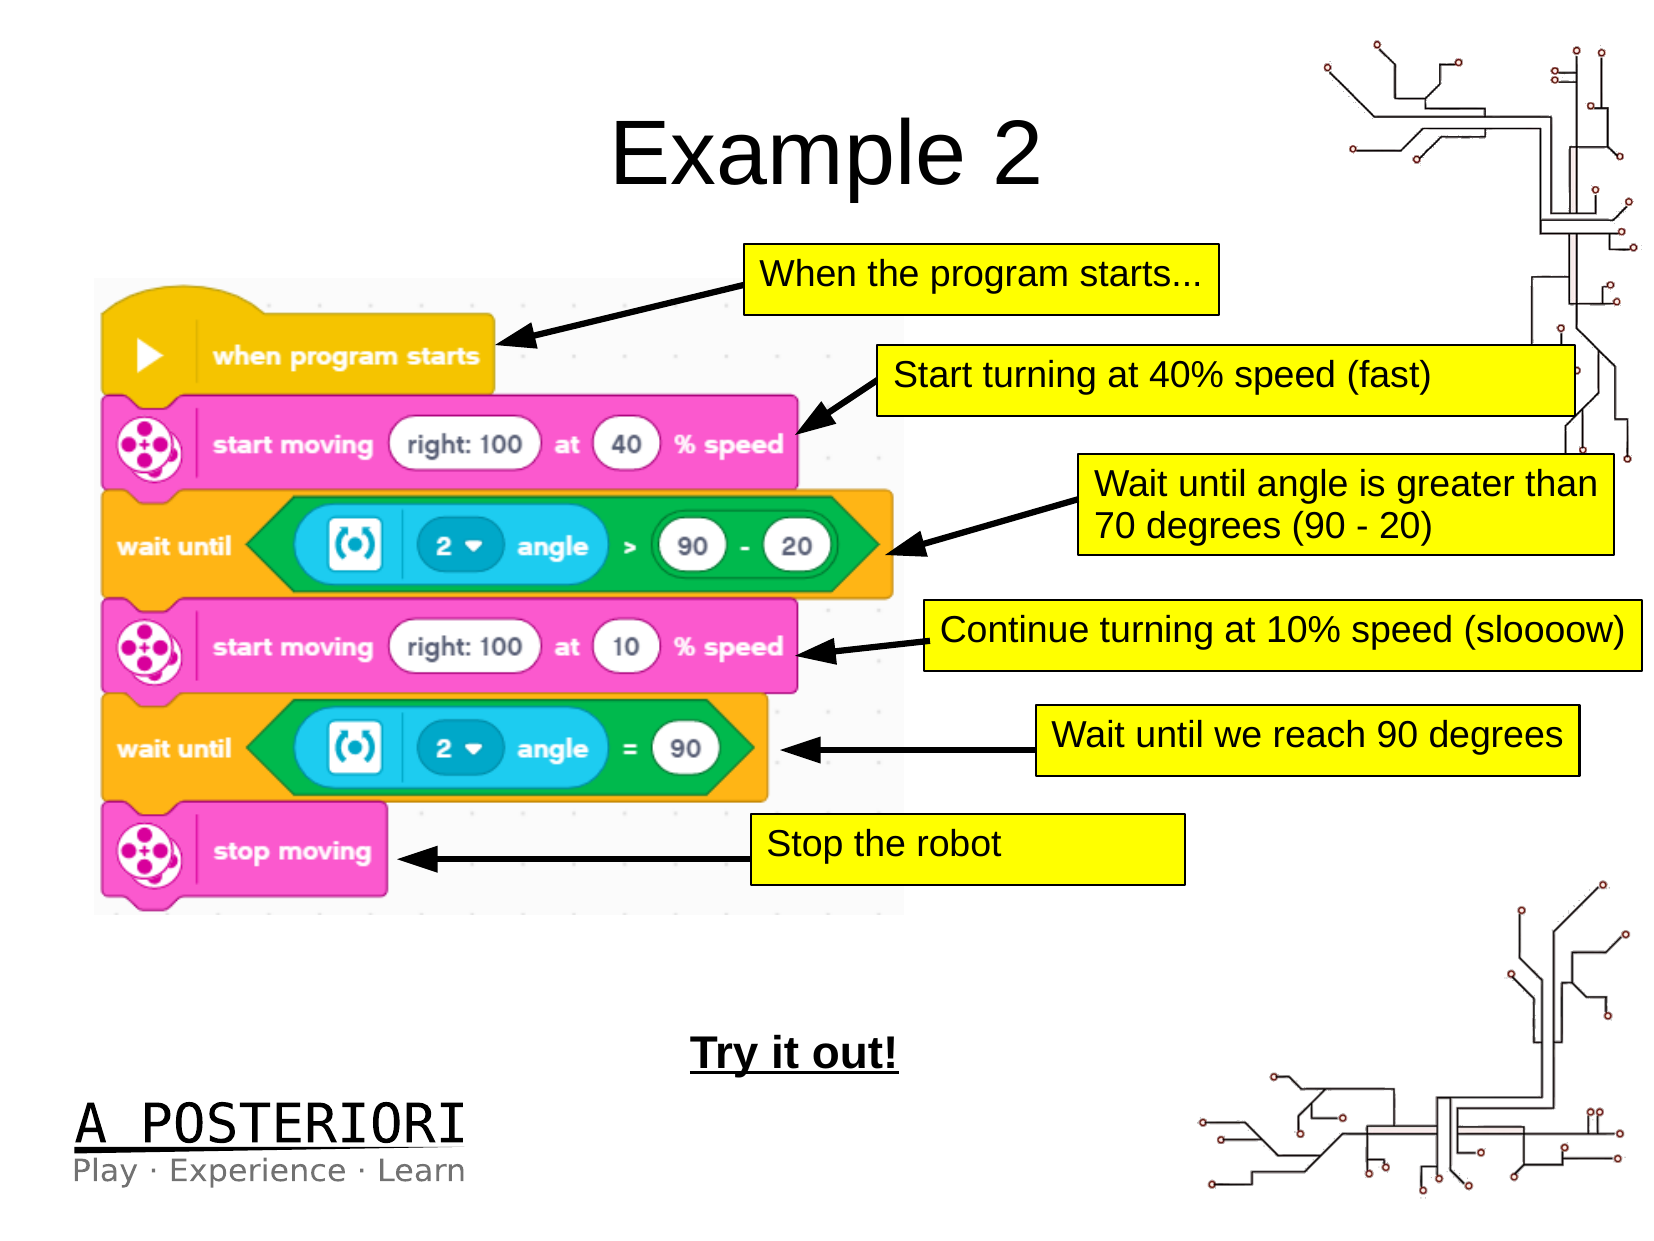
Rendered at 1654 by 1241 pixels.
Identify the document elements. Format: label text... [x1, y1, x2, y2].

text_box Wait until we reach 90 degrees [1035, 705, 1580, 776]
text_box Wait until angle is greater than 70 degrees (90 - 20) [1078, 454, 1614, 556]
text_box Start turning at 40% speed (fast) [877, 345, 1576, 416]
text_box Stop the robot [750, 814, 1186, 886]
title Example 2 [82, 49, 1571, 257]
picture [94, 278, 904, 916]
text_box Try it out! [675, 1020, 931, 1110]
picture [1305, 35, 1643, 495]
picture [1177, 863, 1635, 1200]
text_box Continue turning at 10% speed (sloooow) [924, 600, 1642, 671]
text_box When the program starts... [743, 244, 1219, 316]
